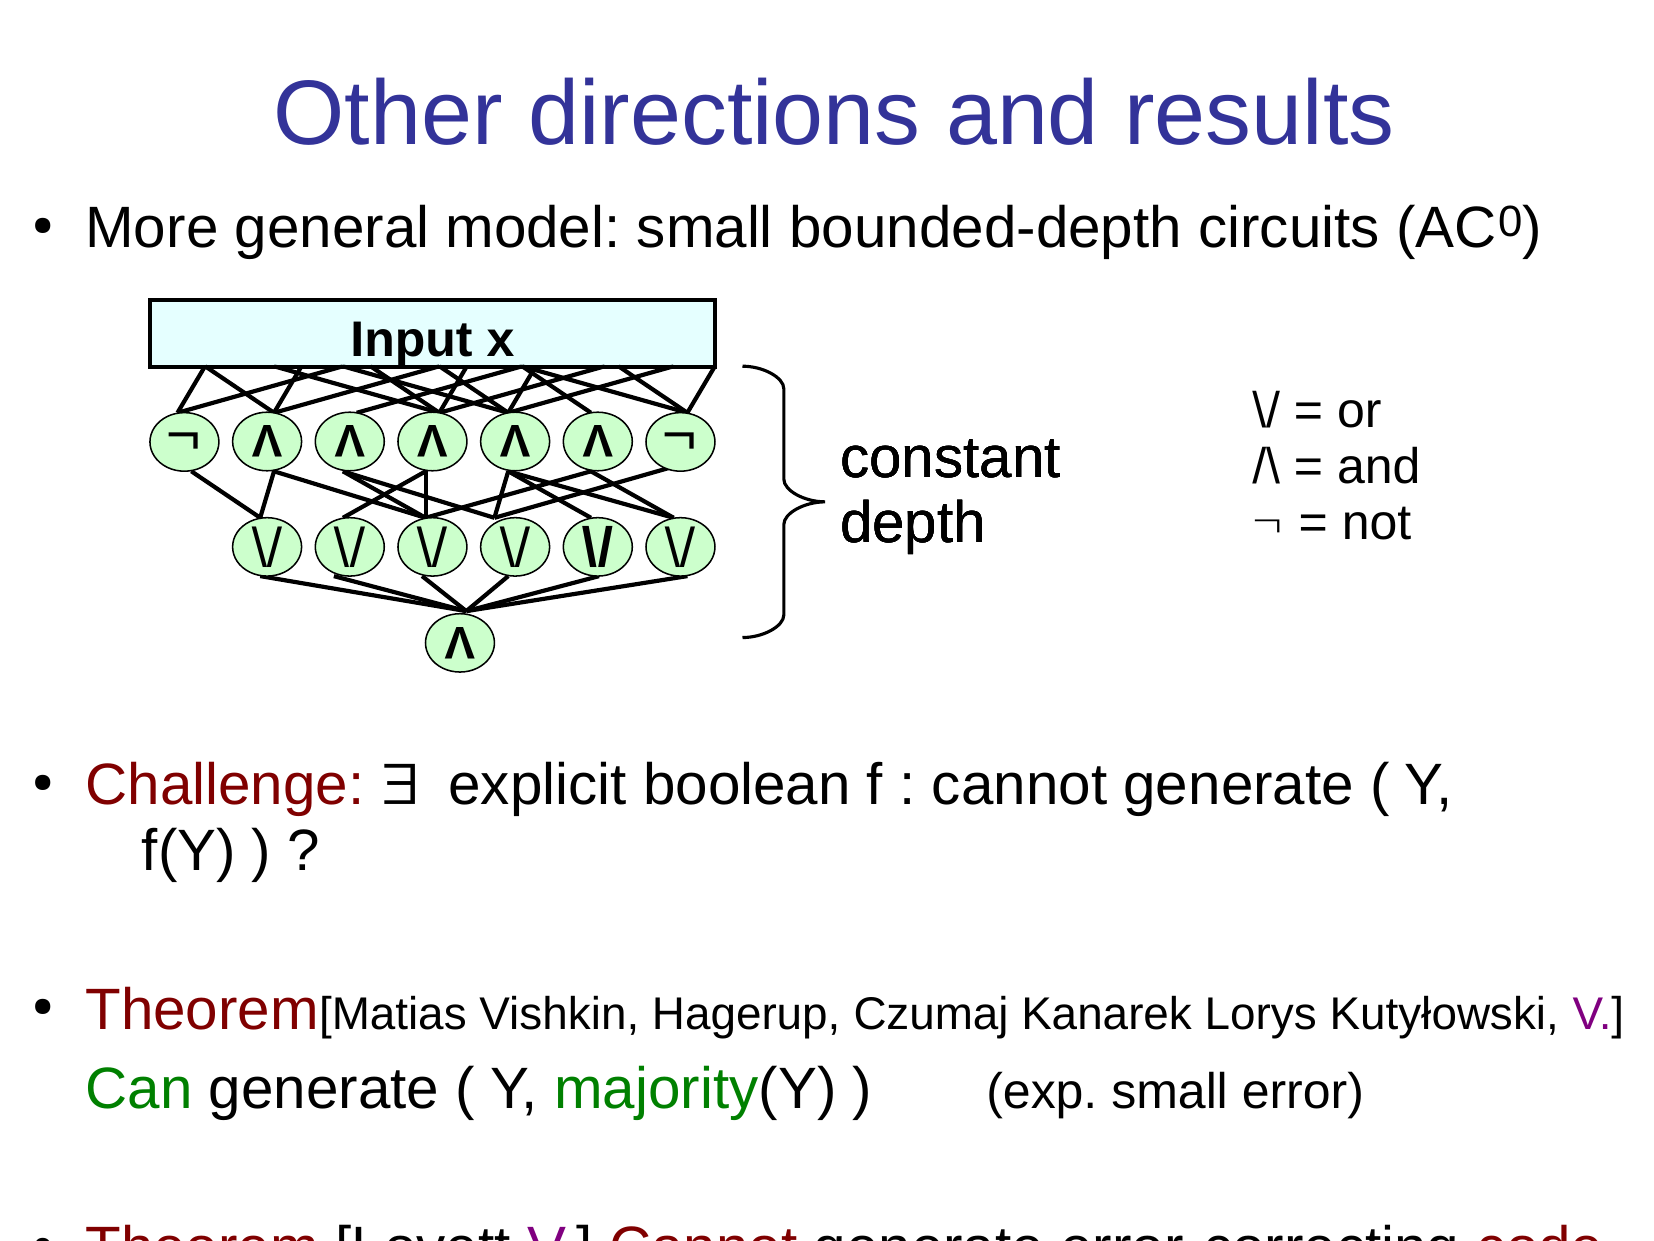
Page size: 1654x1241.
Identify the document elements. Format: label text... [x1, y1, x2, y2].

title Other directions and results [131, 0, 1538, 226]
text_box /\ [315, 517, 385, 577]
text_box V [397, 412, 467, 471]
text_box \/ = or /\ = and  = not [1237, 375, 1463, 563]
text_box /\ [646, 517, 715, 577]
text_box V [480, 412, 550, 471]
text_box V [232, 412, 302, 471]
text_box /\ [397, 517, 467, 577]
text_box /\ [232, 517, 302, 577]
text_box constant depth [825, 416, 1129, 563]
text_box V [563, 412, 633, 471]
list More general model: small bounded-depth circuits (AC0) Challenge:  explicit boolean f : cannot generate ( Y, f(Y) ) ? Theorem[Matias Vishkin, Hagerup, Czumaj Kanarek Lorys Kutyłowski, V.] Can generate ( Y, majority(Y) ) (exp. small error) Theorem [Lovett V.] Cannot generate error-correcting code [0, 187, 1654, 1238]
text_box /\ [480, 517, 550, 577]
text_box  [646, 412, 715, 472]
text_box Input x [149, 299, 715, 367]
text_box  [149, 412, 219, 472]
text_box V [315, 412, 385, 471]
text_box /\ [563, 517, 633, 577]
text_box V [425, 613, 495, 673]
